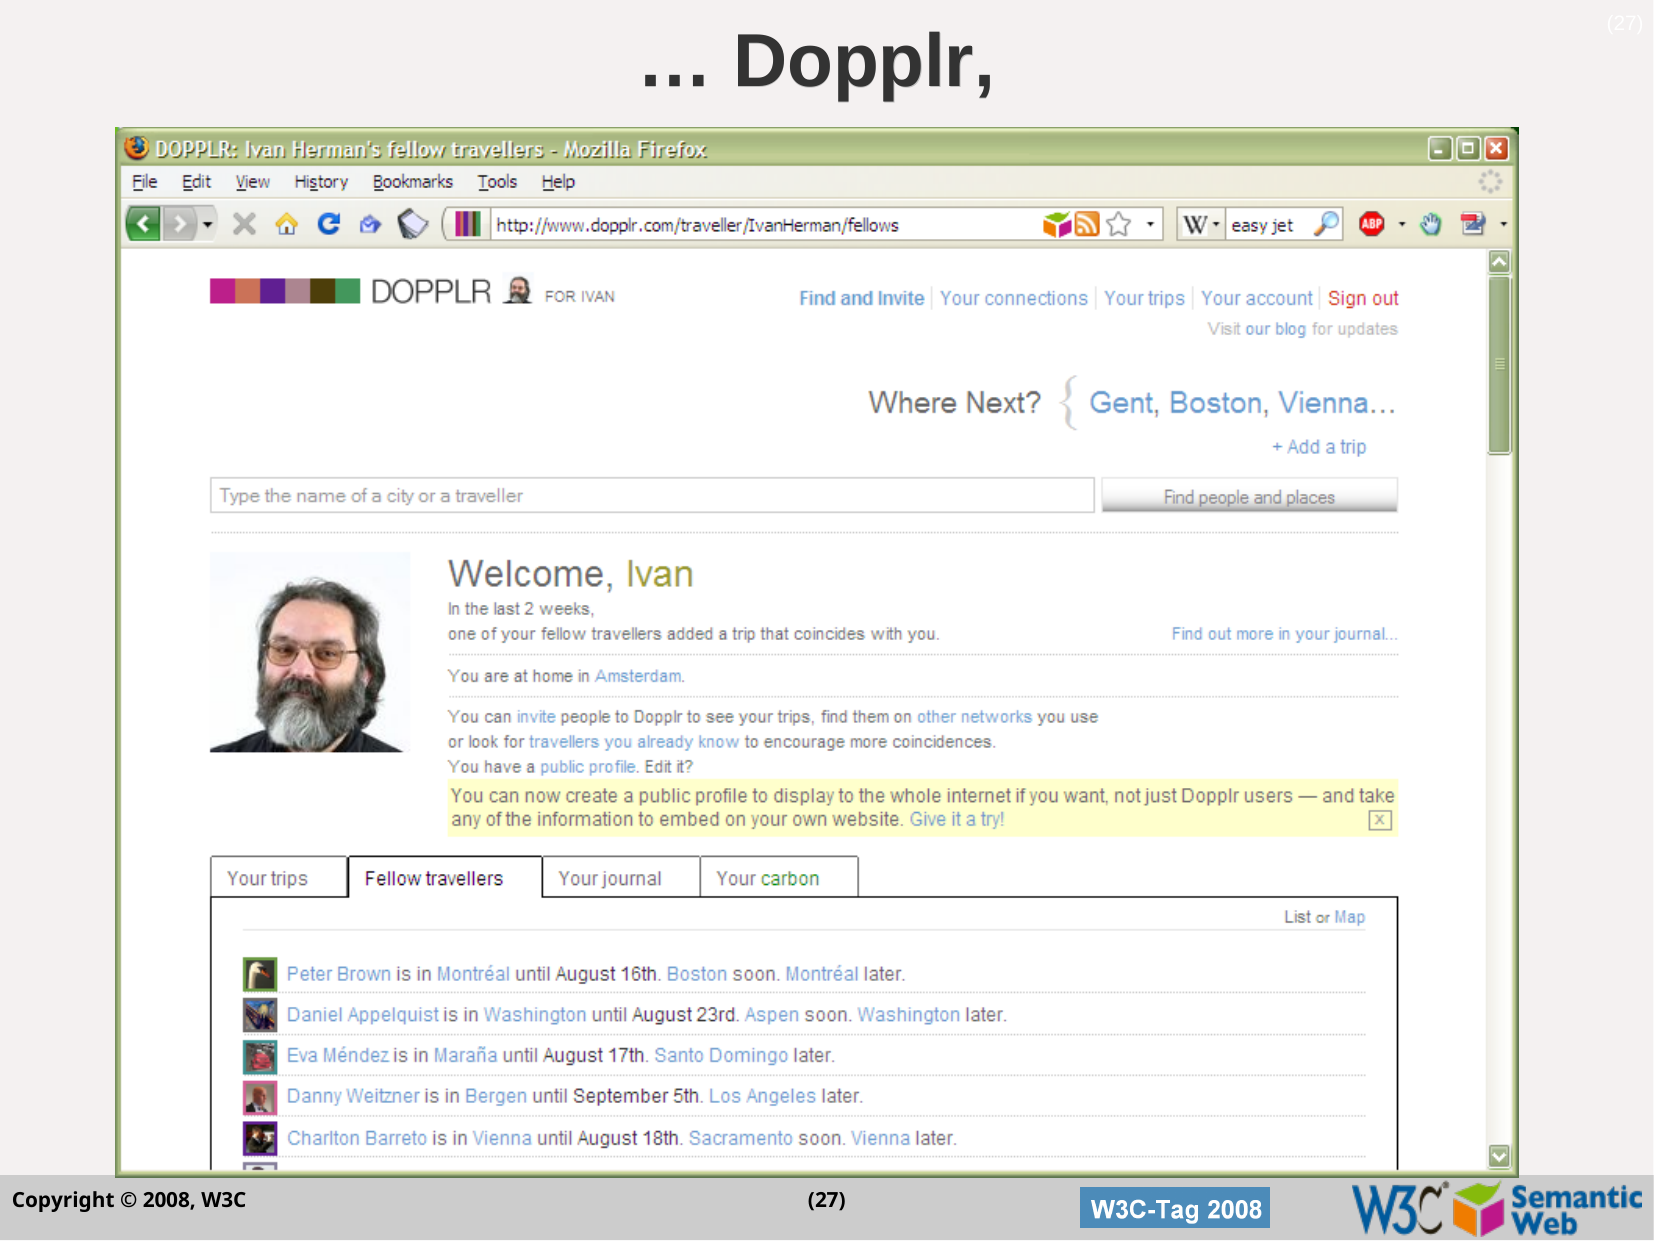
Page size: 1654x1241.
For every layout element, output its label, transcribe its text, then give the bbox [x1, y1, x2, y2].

picture [115, 127, 1642, 1237]
title … Dopplr, [0, 0, 1654, 119]
picture [1080, 1187, 1270, 1228]
